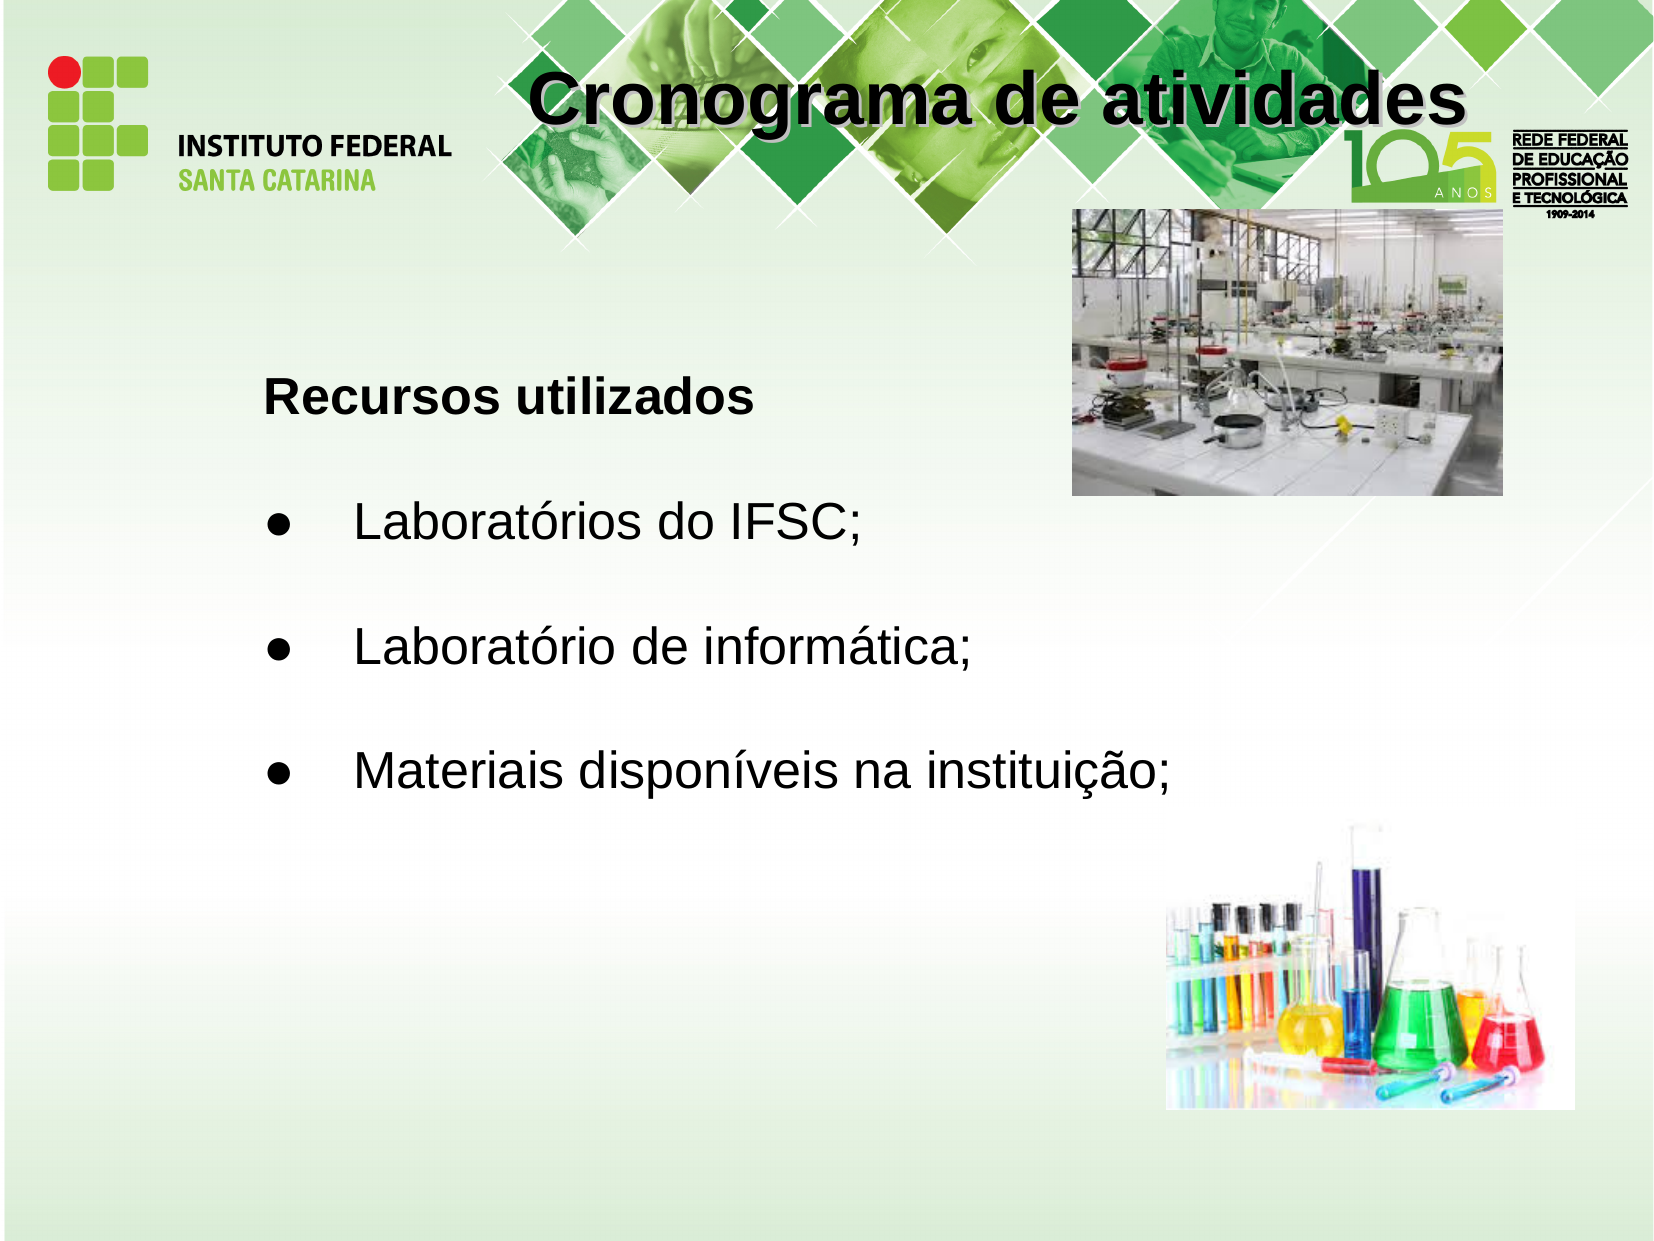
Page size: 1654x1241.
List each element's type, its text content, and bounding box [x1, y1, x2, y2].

text_box Cronograma de atividades [401, 0, 1595, 189]
picture [1, 0, 1654, 1241]
text_box Recursos utilizados ● Laboratórios do IFSC; ● Laboratório de informática; ● Materiais disponíveis na instituição; [120, 197, 1294, 954]
